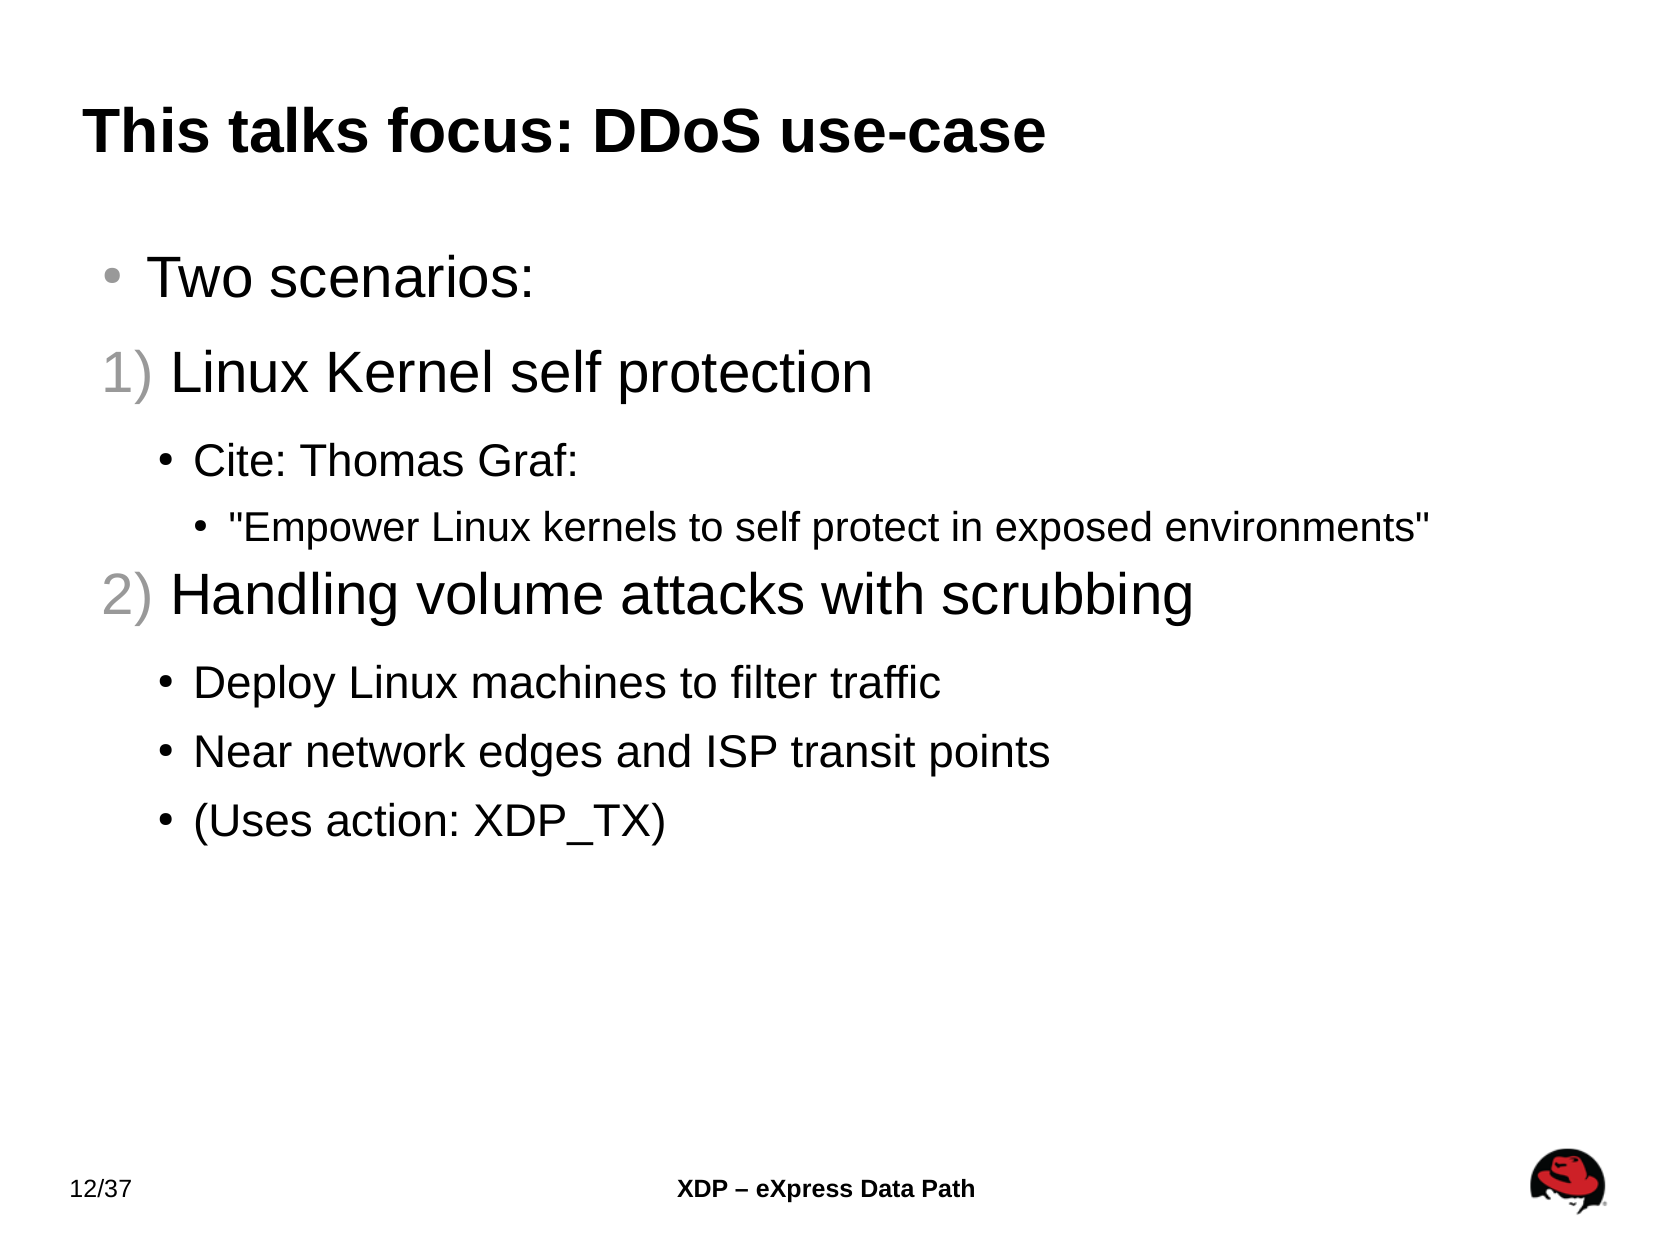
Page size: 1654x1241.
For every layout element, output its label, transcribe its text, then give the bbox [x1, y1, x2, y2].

list Two scenarios: Linux Kernel self protection Cite: Thomas Graf: "Empower Linux kernels to self protect in exposed environments" Handling volume attacks with scrubbing Deploy Linux machines to filter traffic Near network edges and ISP transit points (Uses action: XDP_TX) [86, 244, 1576, 1039]
picture [1529, 1146, 1613, 1224]
title This talks focus: DDoS use-case [82, 37, 1571, 226]
